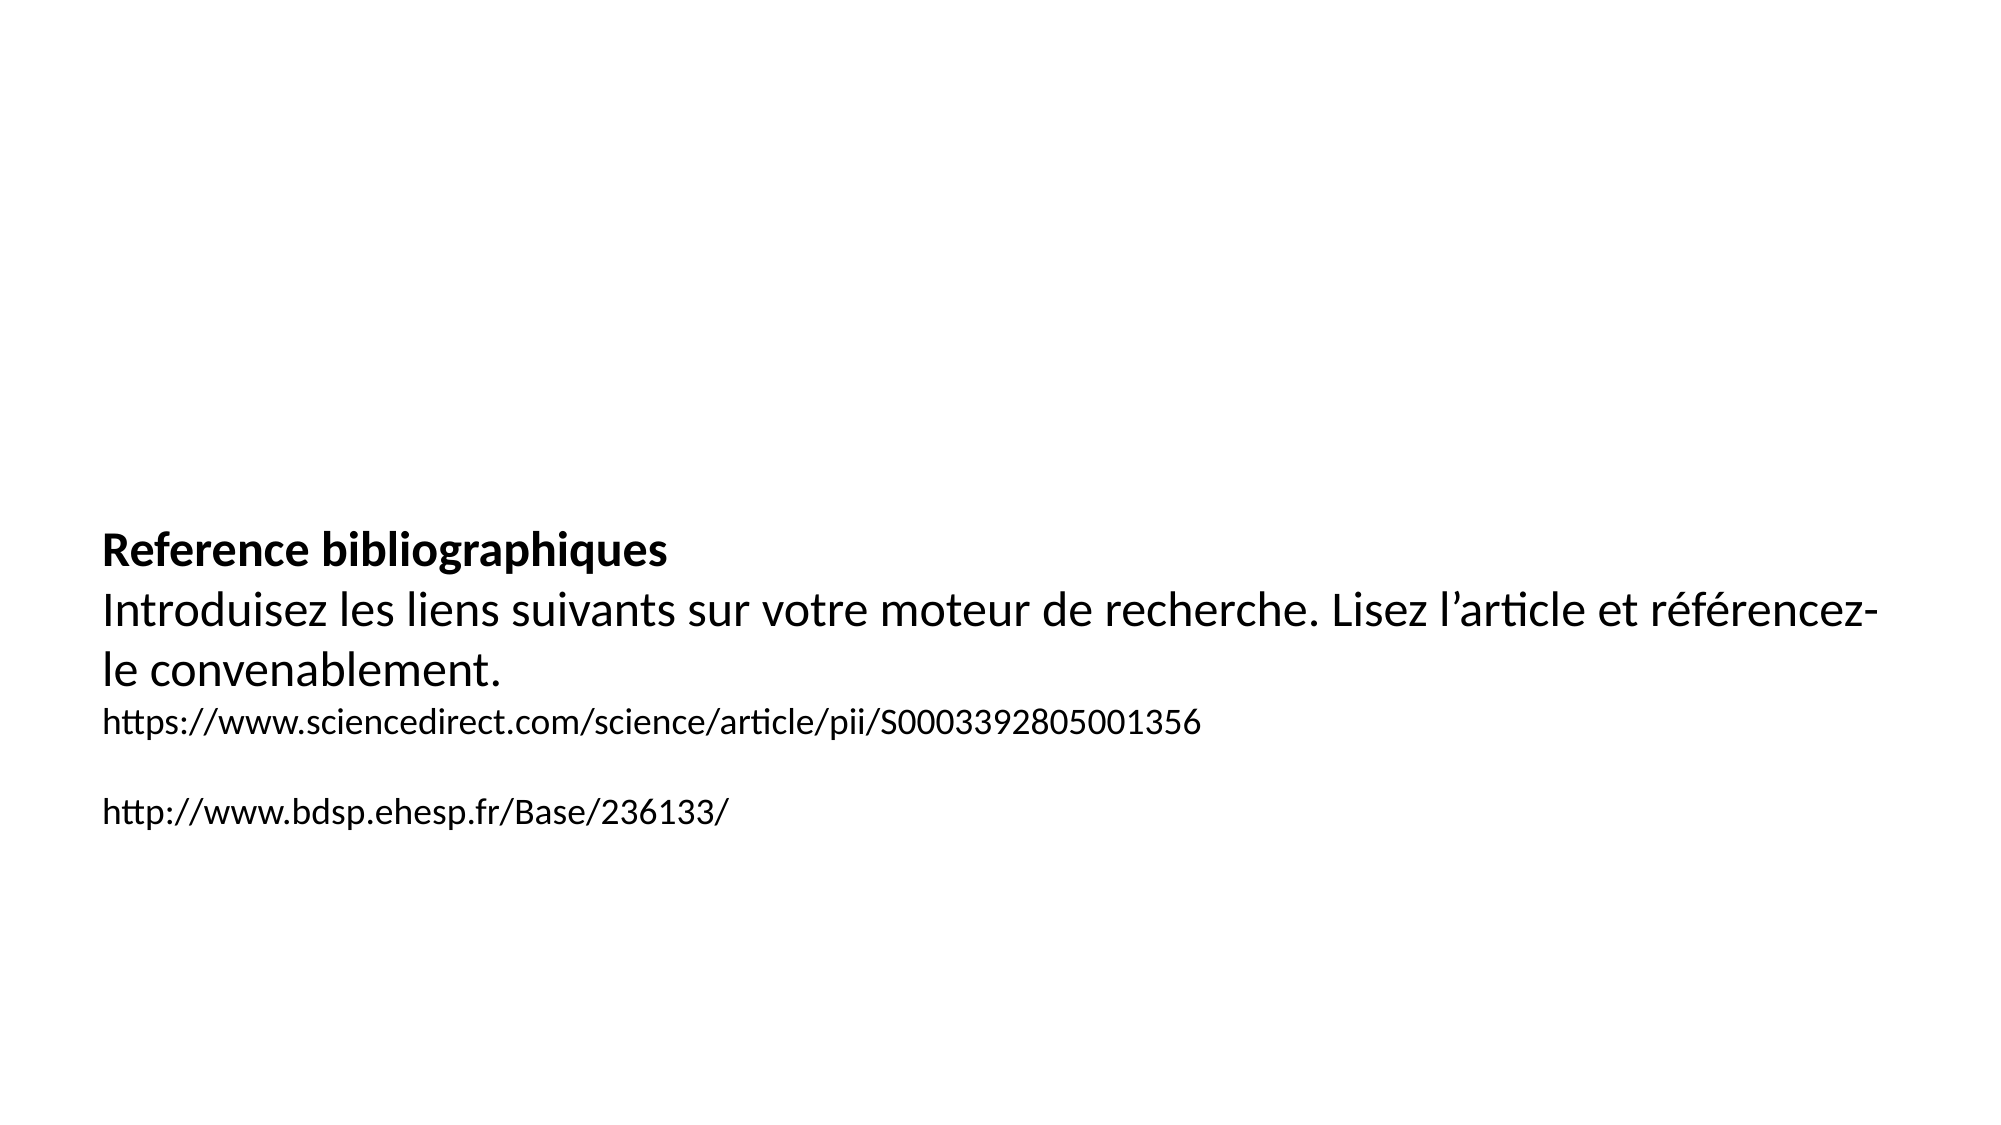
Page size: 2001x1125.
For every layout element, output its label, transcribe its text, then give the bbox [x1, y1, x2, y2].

text_box Reference bibliographiques Introduisez les liens suivants sur votre moteur de recherche. Lisez l’article et référencez-le convenablement. https://www.sciencedirect.com/science/article/pii/S0003392805001356 http://www.bdsp.ehesp.fr/Base/236133/ [87, 509, 1909, 885]
